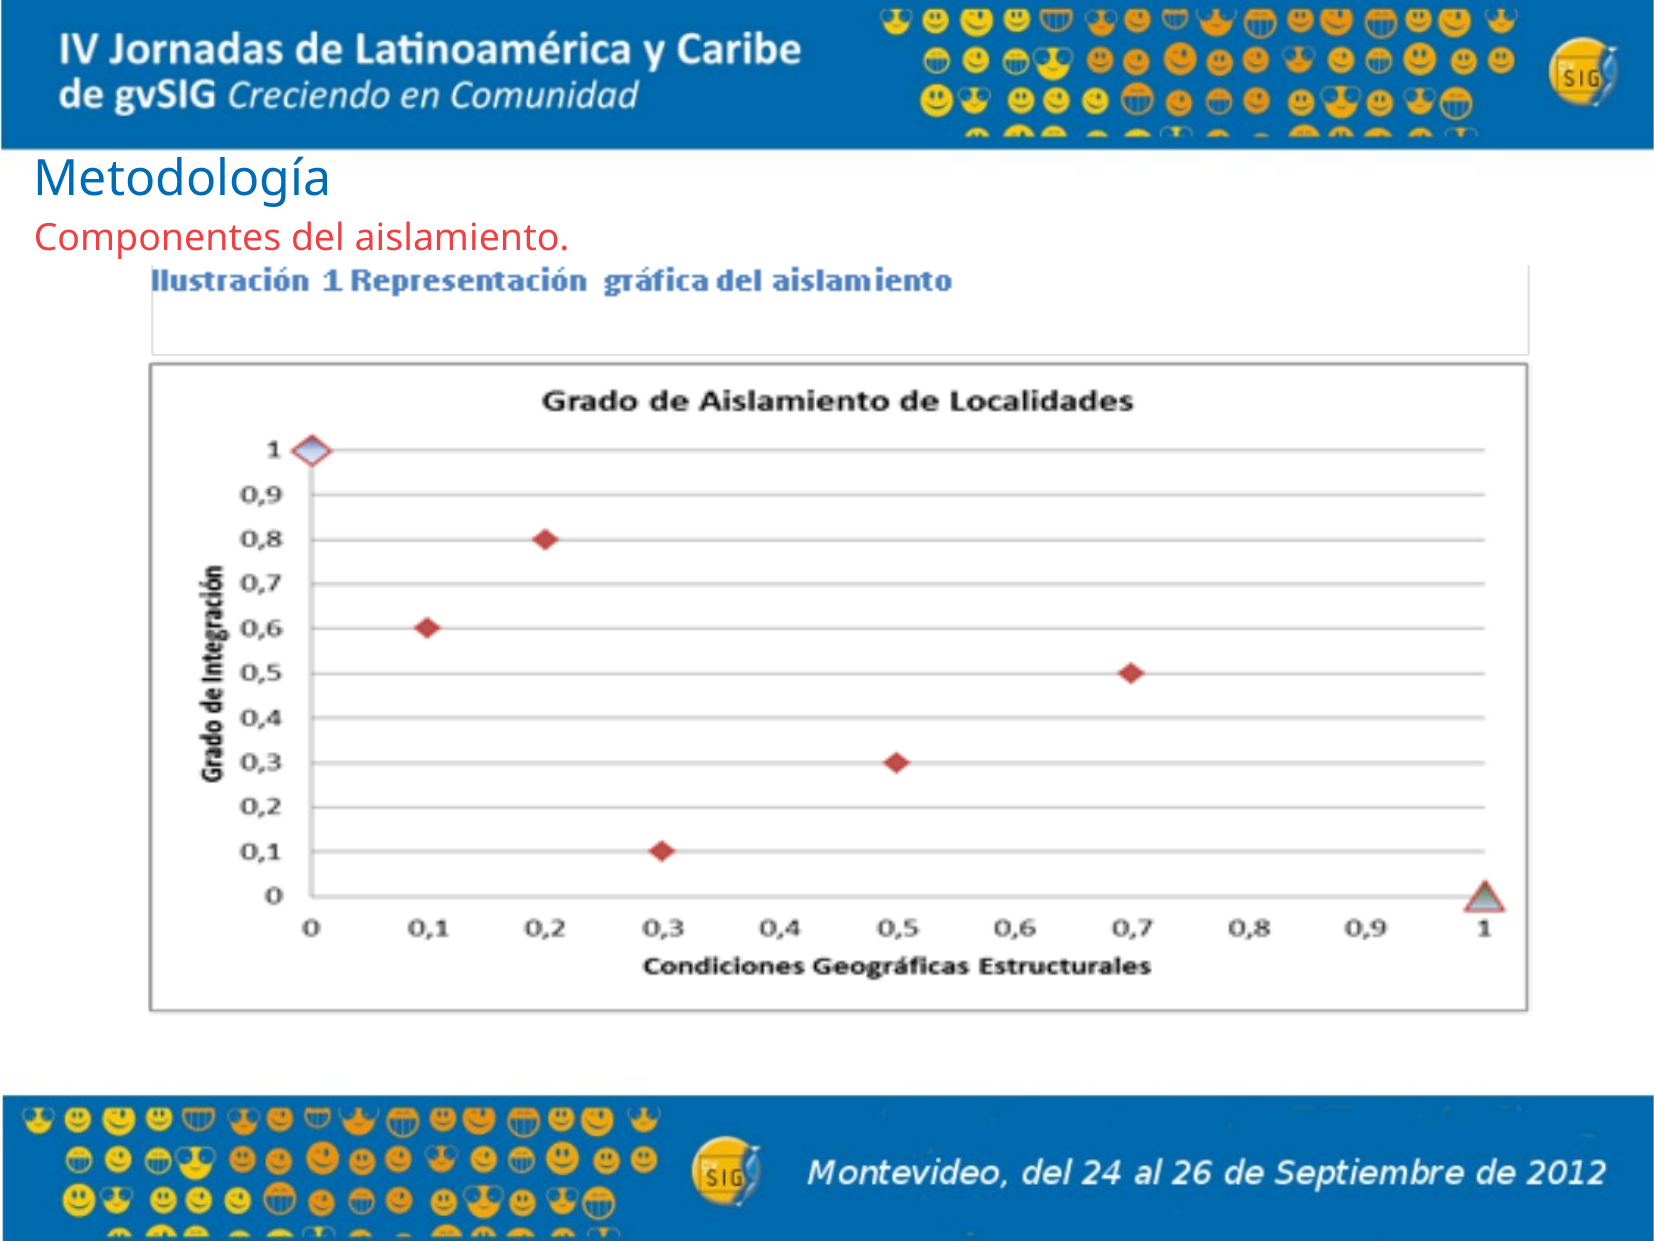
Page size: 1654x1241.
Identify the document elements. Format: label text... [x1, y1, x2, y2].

title Metodología Componentes del aislamiento. [19, 107, 1359, 296]
picture [0, 0, 1654, 1241]
